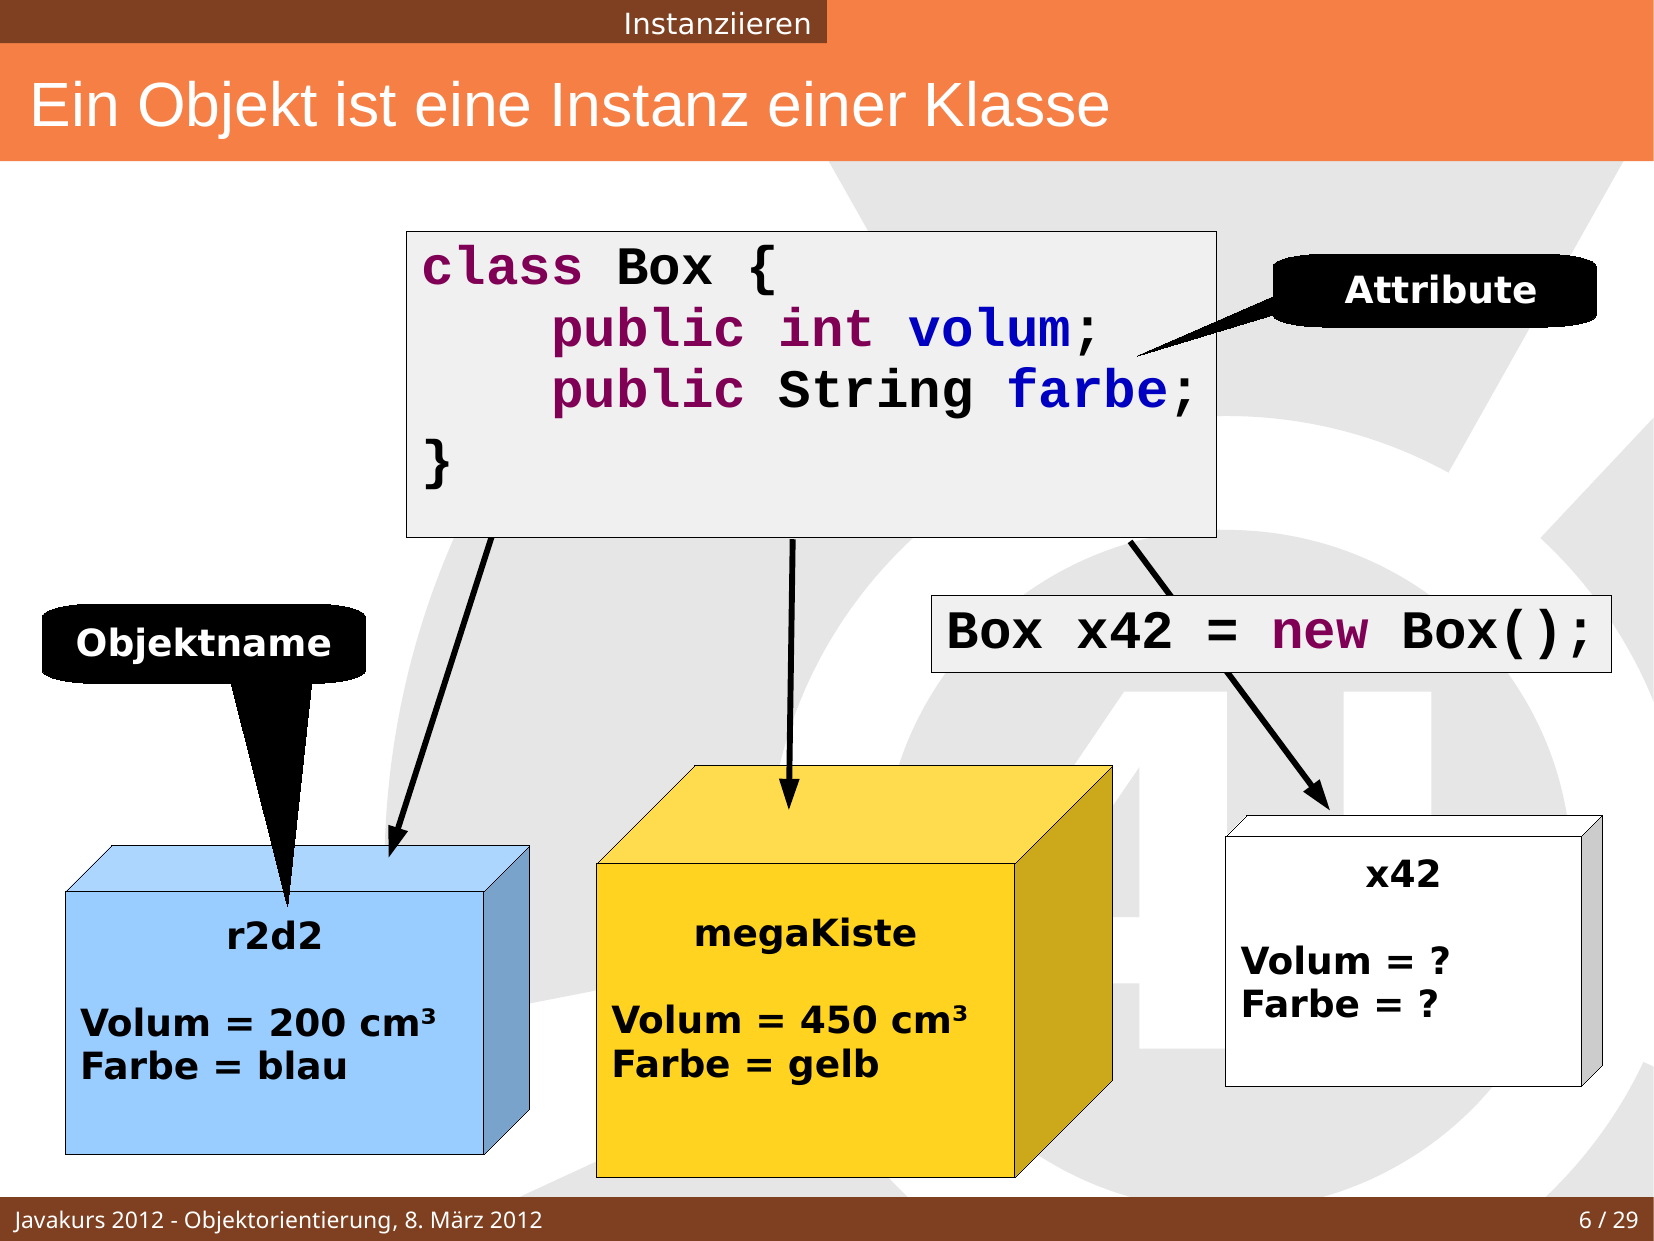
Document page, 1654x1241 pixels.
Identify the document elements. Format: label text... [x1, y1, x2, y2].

title Ein Objekt ist eine Instanz einer Klasse [29, 67, 1595, 143]
text_box Box x42 = new Box(); [931, 595, 1612, 673]
text_box Objektname [42, 604, 366, 907]
table_cell [353, 285, 406, 337]
table_header [353, 232, 406, 285]
text_box Attribute [1137, 254, 1597, 357]
table_cell [353, 390, 406, 517]
text_box r2d2 Volum = 200 cm³ Farbe = blau [65, 892, 483, 1155]
text_box class Box { public int volum; public String farbe; } [406, 231, 1217, 538]
text_box x42 Volum = ? Farbe = ? [1225, 837, 1581, 1087]
table_cell [353, 337, 406, 390]
text_box Instanziieren [29, 0, 827, 50]
text_box megaKiste Volum = 450 cm³ Farbe = gelb [596, 864, 1014, 1178]
